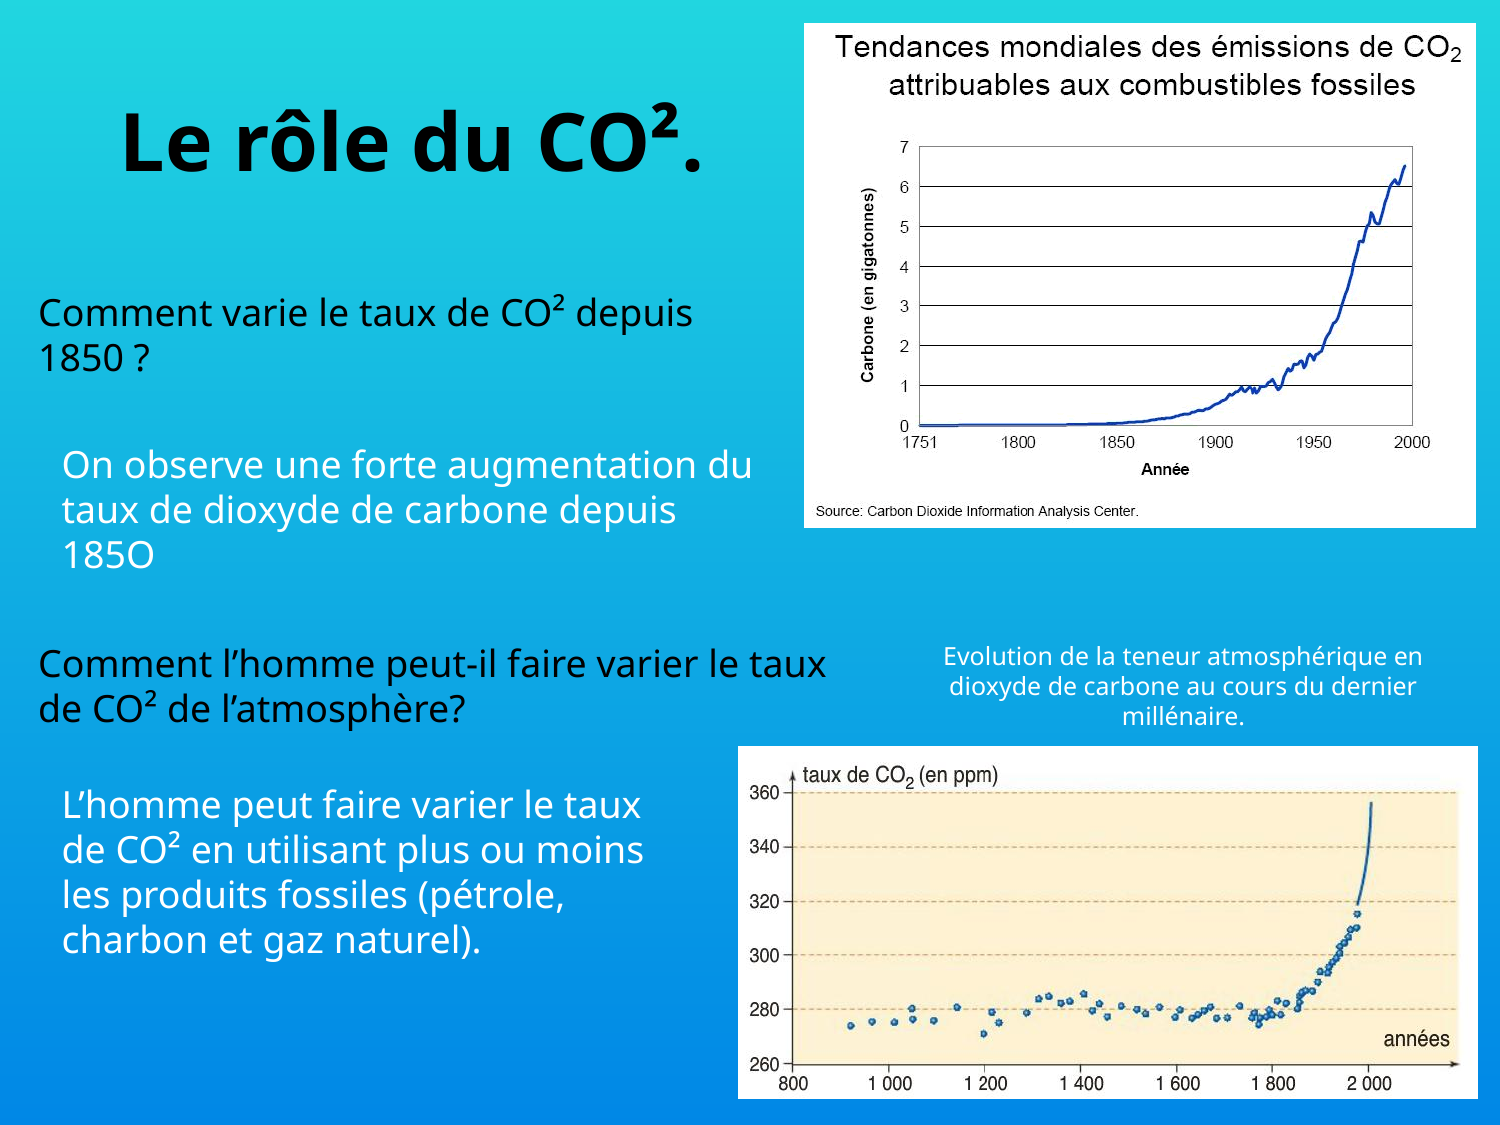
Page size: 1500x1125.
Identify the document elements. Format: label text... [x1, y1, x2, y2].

picture [786, 23, 1500, 527]
text_box Evolution de la teneur atmosphérique en dioxyde de carbone au cours du dernier millénaire. [890, 632, 1477, 738]
text_box Comment varie le taux de CO² depuis 1850 ? [23, 281, 762, 386]
title Le rôle du CO². [75, 45, 750, 233]
text_box L’homme peut faire varier le taux de CO² en utilisant plus ou moins les produits fossiles (pétrole, charbon et gaz naturel). [46, 773, 680, 969]
picture [738, 747, 1478, 1099]
text_box Comment l’homme peut-il faire varier le taux de CO² de l’atmosphère? [23, 632, 856, 738]
text_box On observe une forte augmentation du taux de dioxyde de carbone depuis 185O [46, 433, 786, 584]
